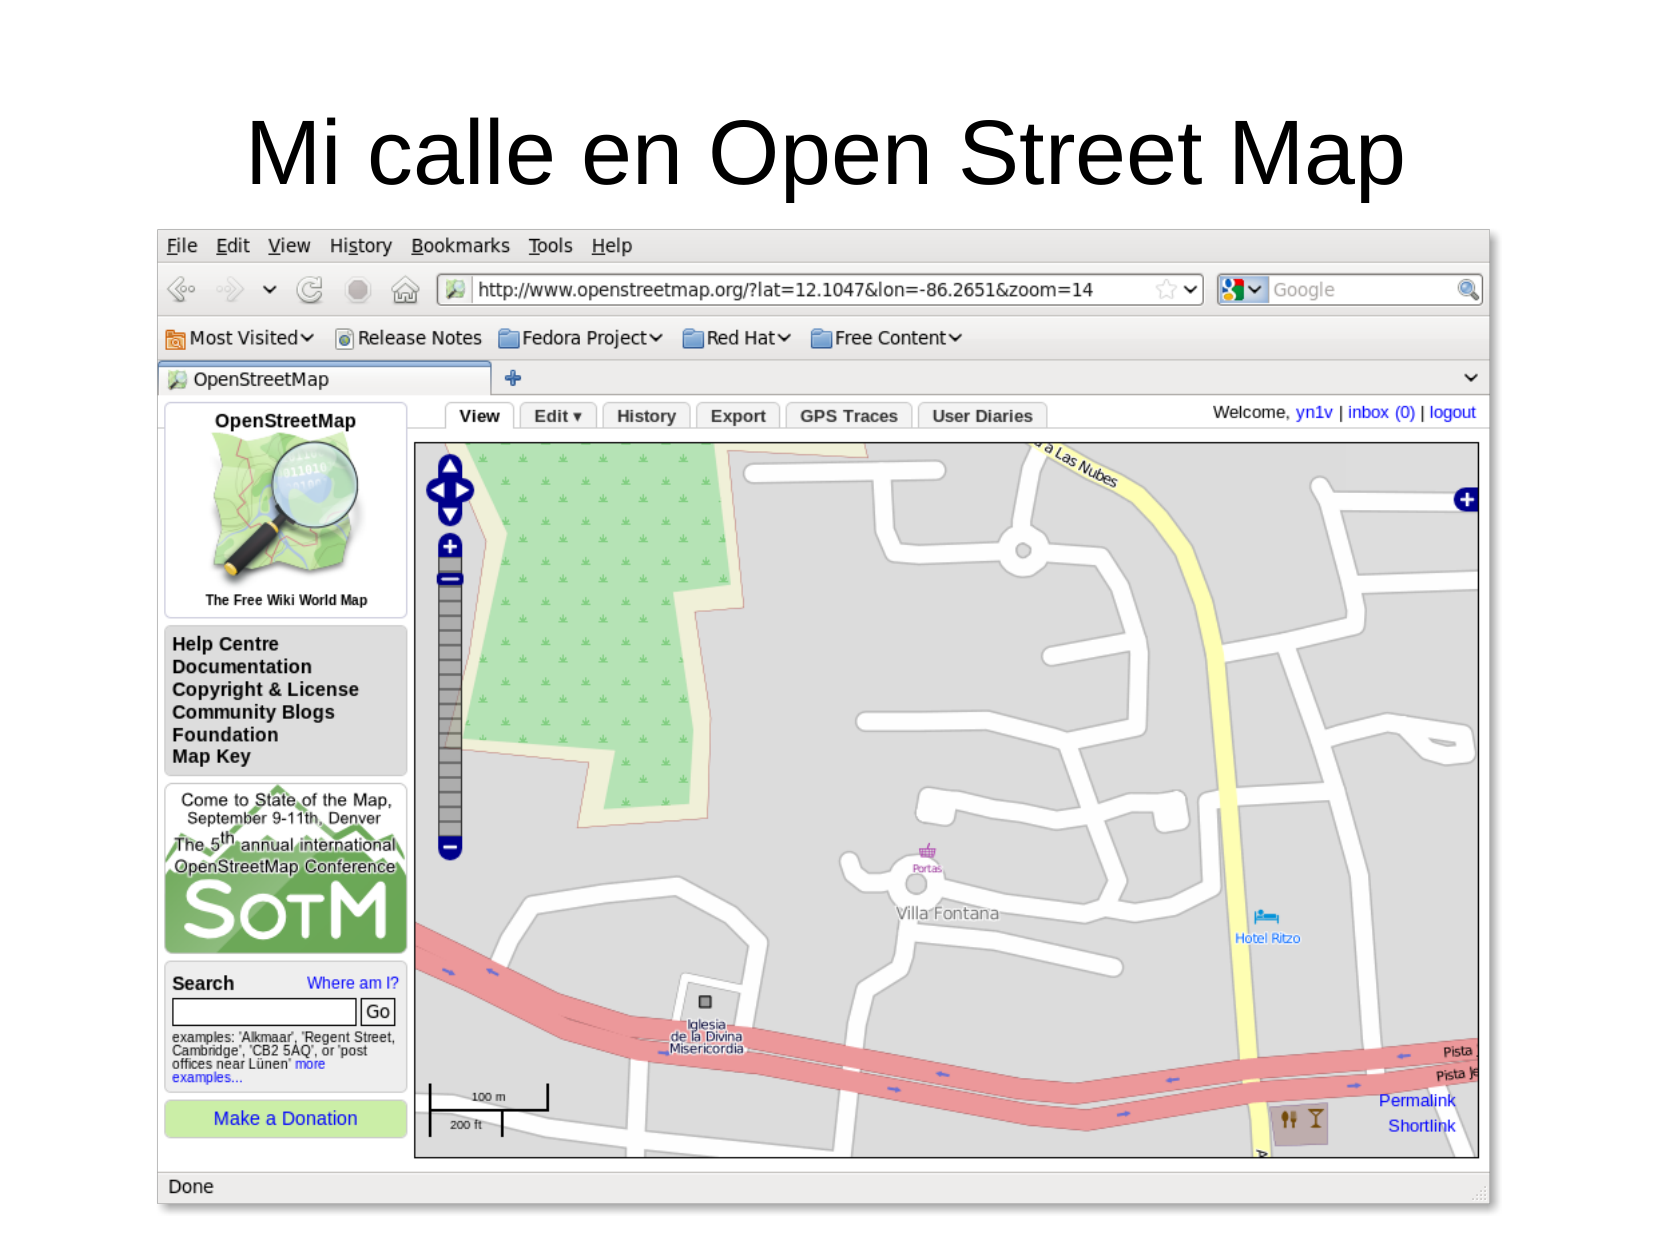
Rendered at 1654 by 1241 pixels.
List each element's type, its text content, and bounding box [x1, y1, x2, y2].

picture [151, 223, 1502, 1216]
title Mi calle en Open Street Map [82, 49, 1571, 257]
